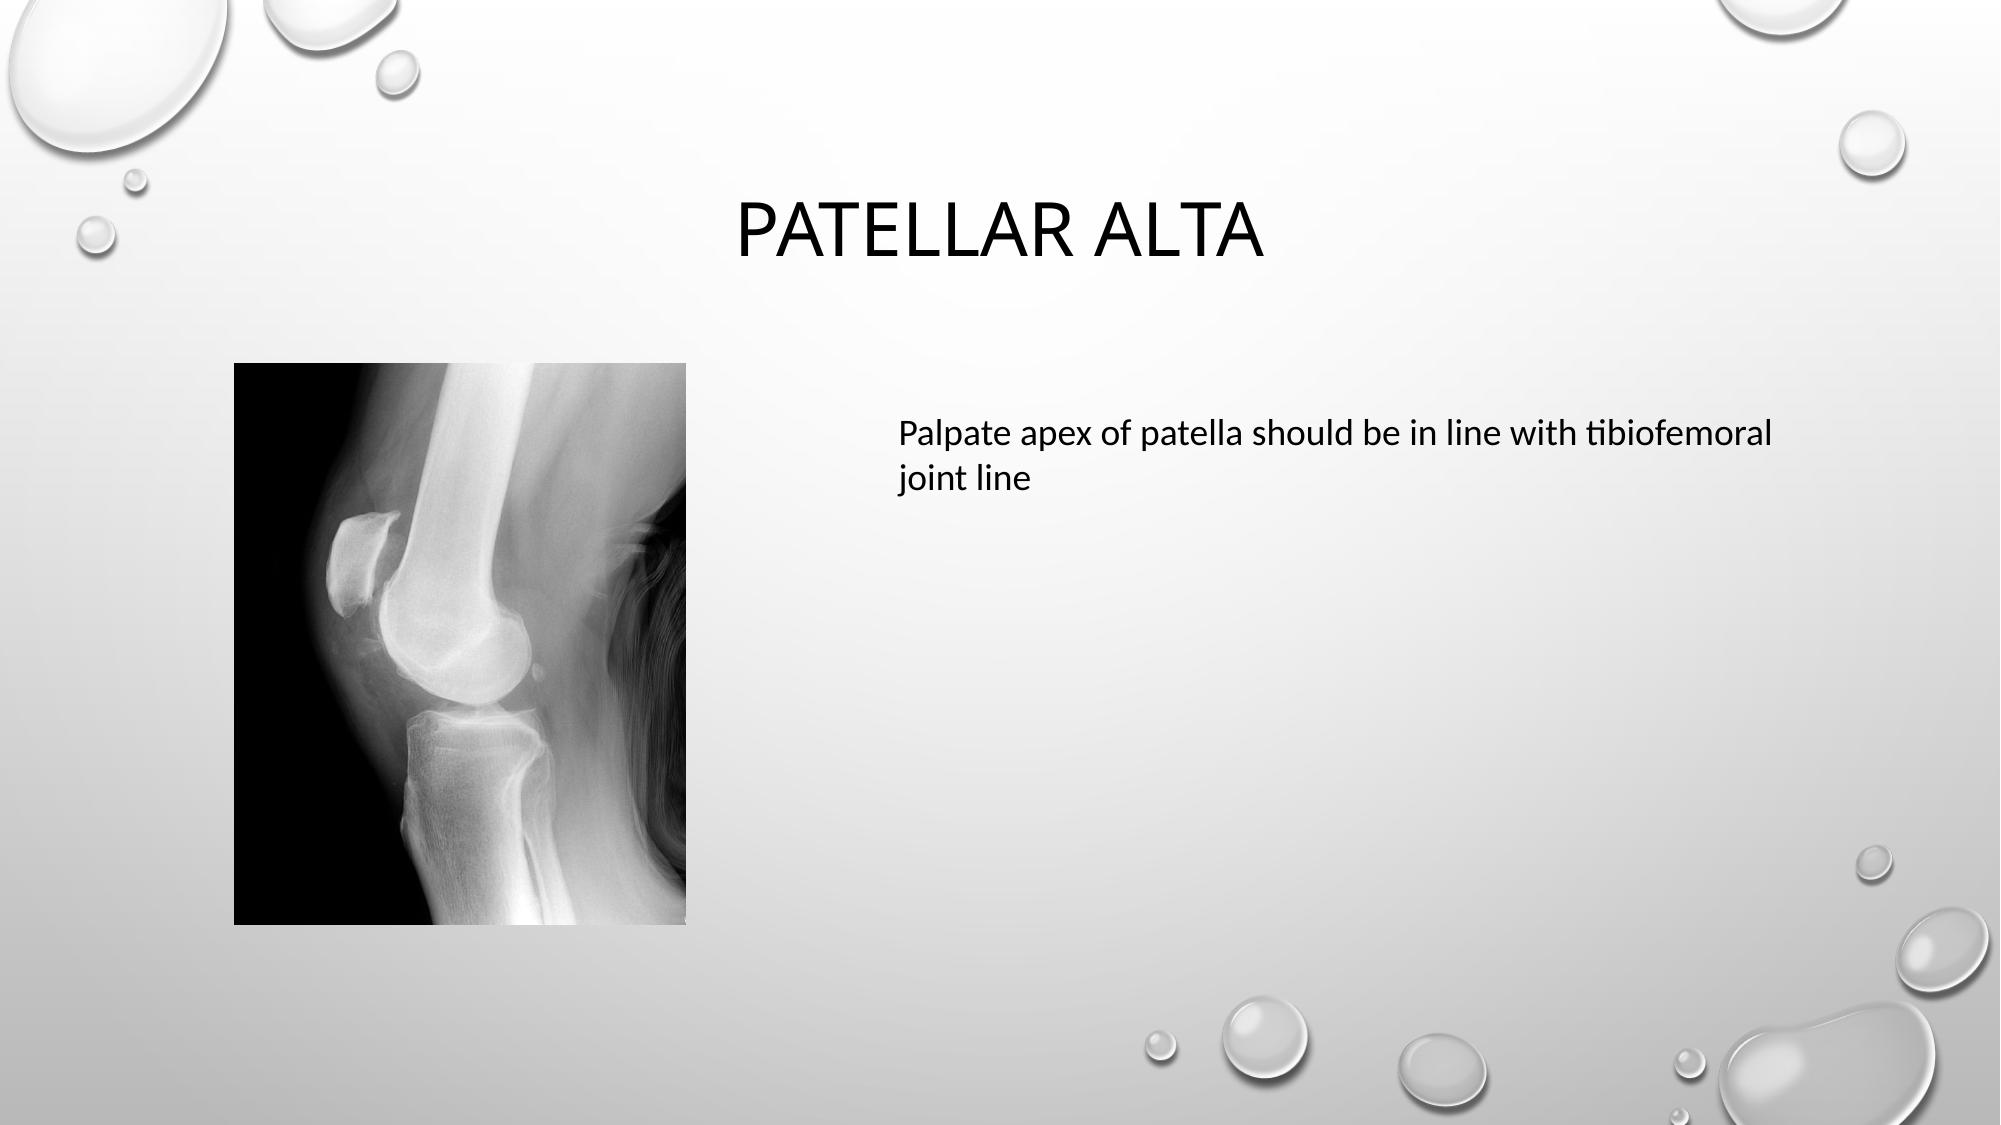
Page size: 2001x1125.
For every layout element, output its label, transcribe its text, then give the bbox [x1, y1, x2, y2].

text_box Palpate apex of patella should be in line with tibiofemoral joint line [883, 400, 1812, 507]
picture [234, 363, 686, 926]
title Patellar alta [149, 101, 1851, 364]
